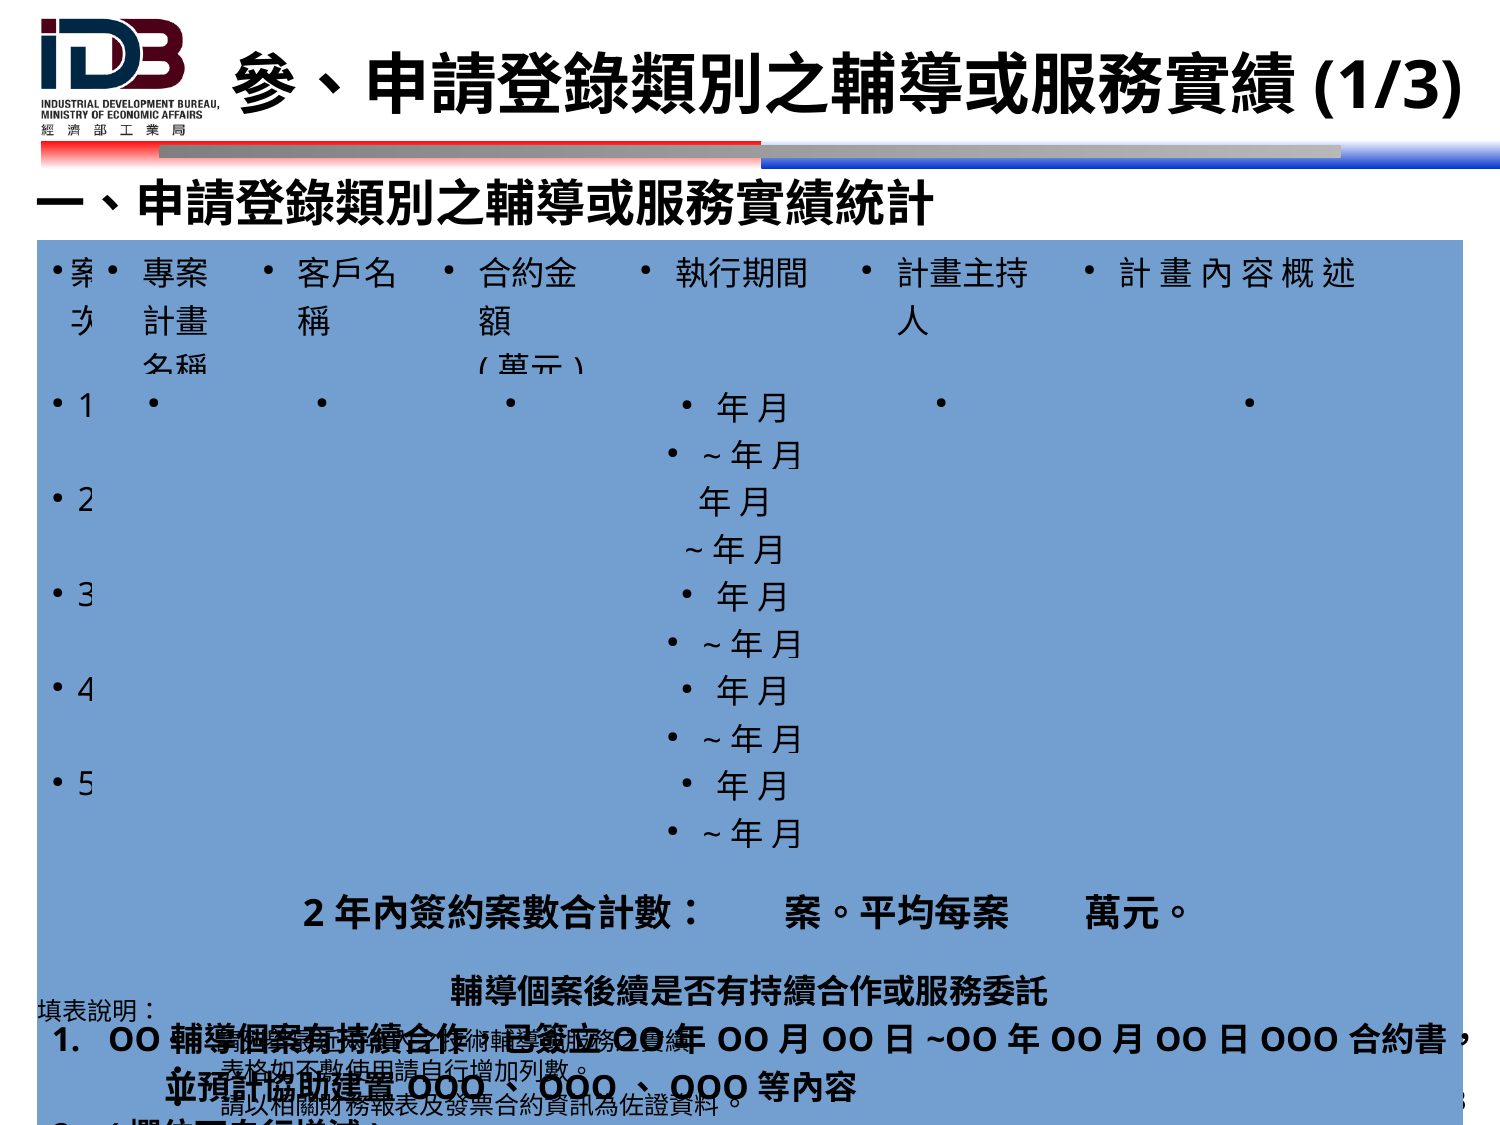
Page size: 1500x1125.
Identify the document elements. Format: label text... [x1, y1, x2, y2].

table_cell 年 月 ~年 月 [625, 469, 846, 564]
table_cell [248, 753, 428, 848]
table_cell [248, 374, 428, 469]
table_header 執行期間 [625, 240, 846, 374]
table_cell 4 [37, 658, 92, 753]
table_cell [846, 374, 1069, 469]
table_cell [1069, 374, 1463, 469]
table_cell 3 [37, 564, 92, 658]
table_header 客戶名稱 [248, 240, 428, 374]
table_header 案次 [37, 240, 92, 374]
table_cell 5 [83, 774, 92, 782]
table_header 計 畫 內 容 概 述 [1069, 240, 1463, 374]
table_cell 年 月 ~年 月 [757, 554, 778, 564]
table_cell 年 月 ~年 月 [776, 460, 796, 469]
table_header 專案計畫名稱 [92, 240, 248, 374]
table_cell [428, 374, 625, 469]
table_cell 年 月 ~年 月 [625, 658, 846, 753]
table_cell 2 [83, 499, 92, 508]
table_cell 年 月 ~年 月 [776, 649, 796, 658]
text_box 填表說明： 請列舉最近兩年內之技術輔導或服務之實績 表格如不敷使用請自行增加列數。 請以相關財務報表及發票合約資訊為佐證資料。 [0, 988, 1463, 1125]
table_cell 1 [37, 374, 92, 469]
table_cell 5 [37, 753, 92, 848]
table_cell 輔導個案後續是否有持續合作或服務委託 OO輔導個案有持續合作，已簽立OO年OO月OO日~OO年OO月OO日OOO合約書，並預計協助建置OOO、OOO、OOO等內容 (欄位可自行增減) [37, 957, 1463, 988]
table_cell 年 月 ~年 月 [775, 838, 796, 848]
table_cell 年 月 ~年 月 [625, 564, 846, 658]
text_box 一、申請登錄類別之輔導或服務實績統計 [20, 163, 1357, 236]
table_cell [846, 564, 1069, 658]
table_cell [1069, 753, 1463, 848]
text_box [159, 146, 1341, 158]
table_cell [248, 469, 428, 564]
table_cell 2年內簽約案數合計數： 案。平均每案 萬元。 [37, 848, 1463, 957]
table_cell 年 月 ~年 月 [776, 744, 796, 753]
table_cell [1069, 658, 1463, 753]
text_box 參、申請登錄類別之輔導或服務實績(1/3) [205, 34, 1488, 131]
table_cell [1069, 564, 1463, 658]
table_cell [92, 658, 248, 753]
table_cell [92, 469, 248, 564]
table_cell [92, 374, 248, 469]
table_cell [248, 658, 428, 753]
table_cell [428, 564, 625, 658]
table_cell 年 月 ~年 月 [625, 753, 846, 848]
table_cell [846, 469, 1069, 564]
table_cell [248, 564, 428, 658]
table_cell [92, 753, 248, 848]
table_cell [846, 658, 1069, 753]
table_header 合約金額 (萬元) [428, 240, 625, 374]
table_cell 2 [37, 469, 92, 564]
table_cell 年 月 ~年 月 [625, 374, 846, 469]
table_cell 4 [81, 682, 89, 693]
table_cell [92, 564, 248, 658]
table_cell [428, 658, 625, 753]
table_cell [428, 469, 625, 564]
table_header 計畫主持人 [846, 240, 1069, 374]
table_header 案次 [81, 267, 91, 271]
table_cell [428, 753, 625, 848]
table_cell [846, 753, 1069, 848]
table_cell [1069, 469, 1463, 564]
